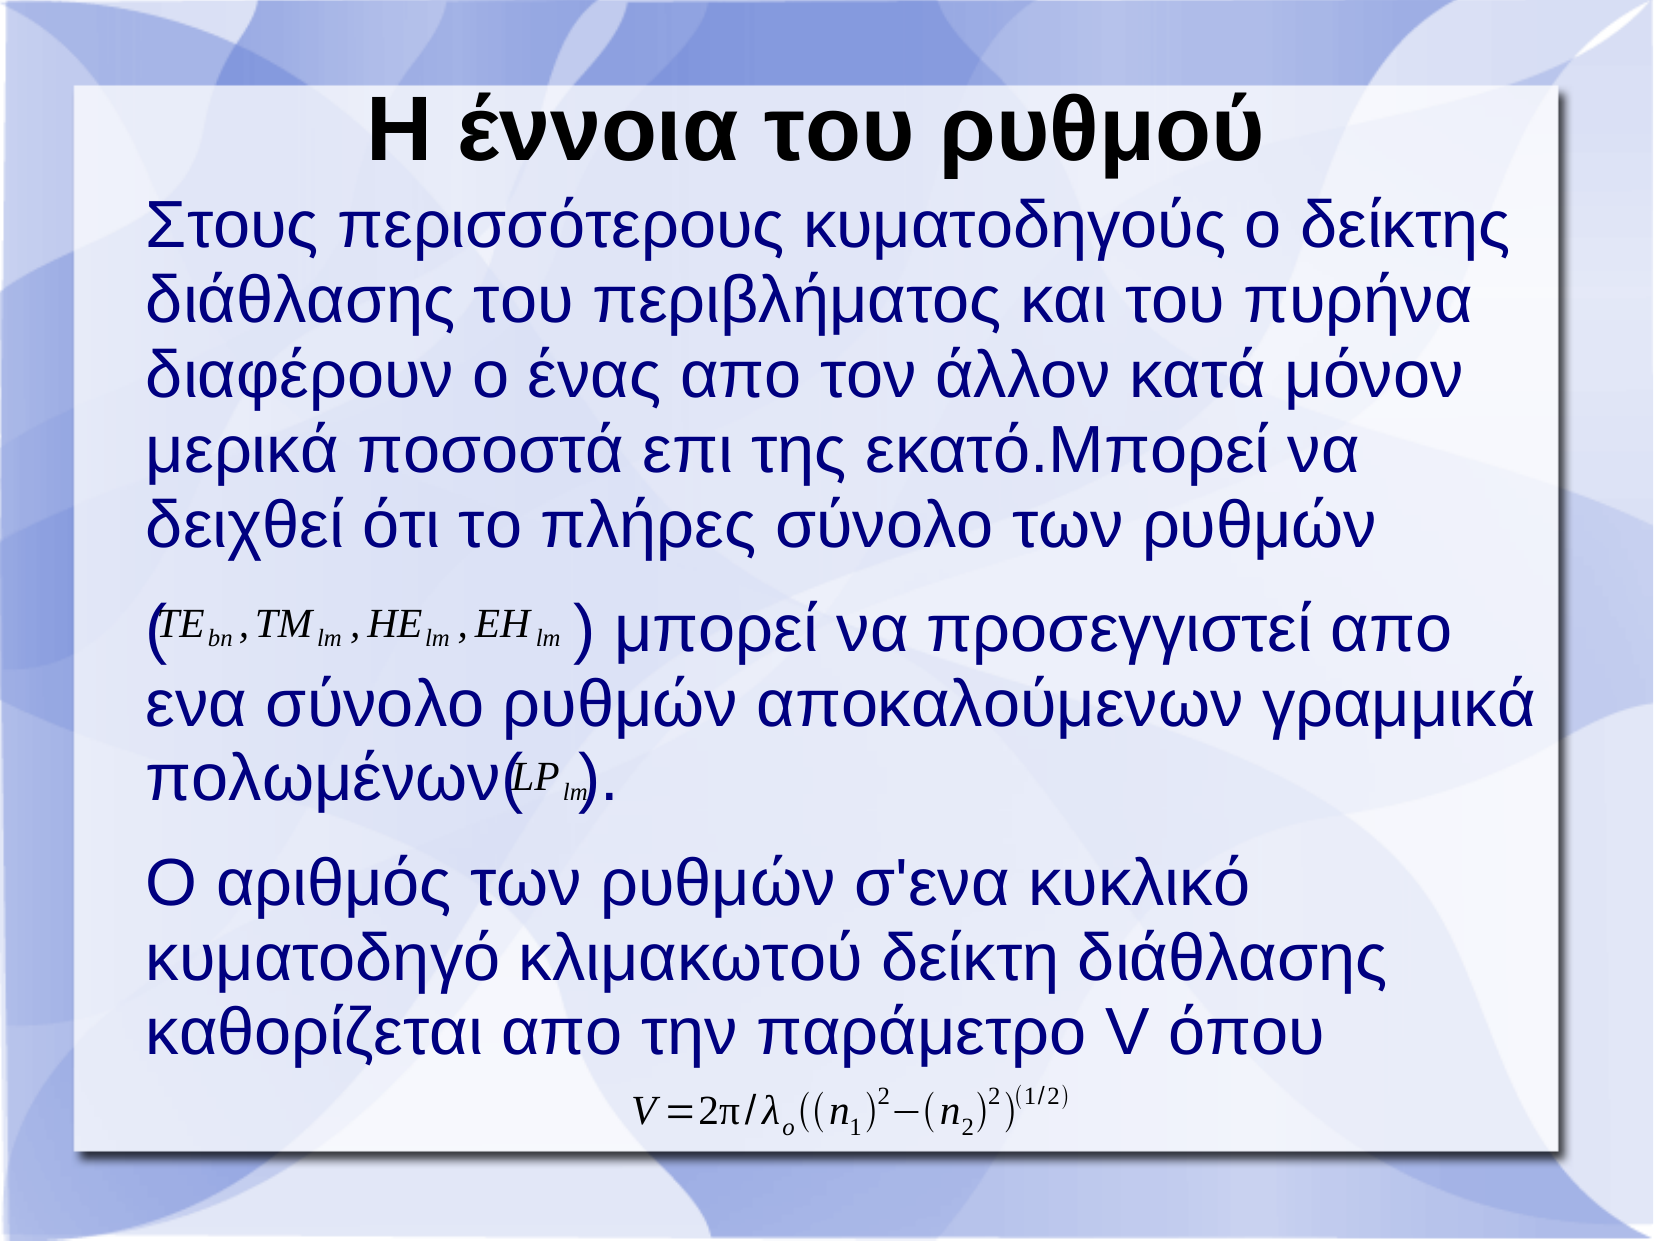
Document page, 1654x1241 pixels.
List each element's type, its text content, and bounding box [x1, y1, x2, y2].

title Η έννοια του ρυθμού [72, 63, 1561, 196]
picture [0, 0, 1654, 1241]
chart [624, 1082, 1075, 1141]
chart [150, 600, 567, 653]
chart [502, 753, 594, 806]
list Στους περισσότερους κυματοδηγούς ο δείκτης διάθλασης του περιβλήματος και του πυρήνα διαφέρουν ο ένας απο τον άλλον κατά μόνον μερικά ποσοστά επι της εκατό.Μπορεί να δειχθεί ότι το πλήρες σύνολο των ρυθμών ( ) μπορεί να προσεγγιστεί απο ενα σύνολο ρυθμών αποκαλούμενων γραμμικά πολωμένων( ). Ο αριθμός των ρυθμών σ'ενα κυκλικό κυματοδηγό κλιμακωτού δείκτη διάθλασης καθορίζεται απο την παράμετρο V όπου [75, 187, 1563, 1184]
